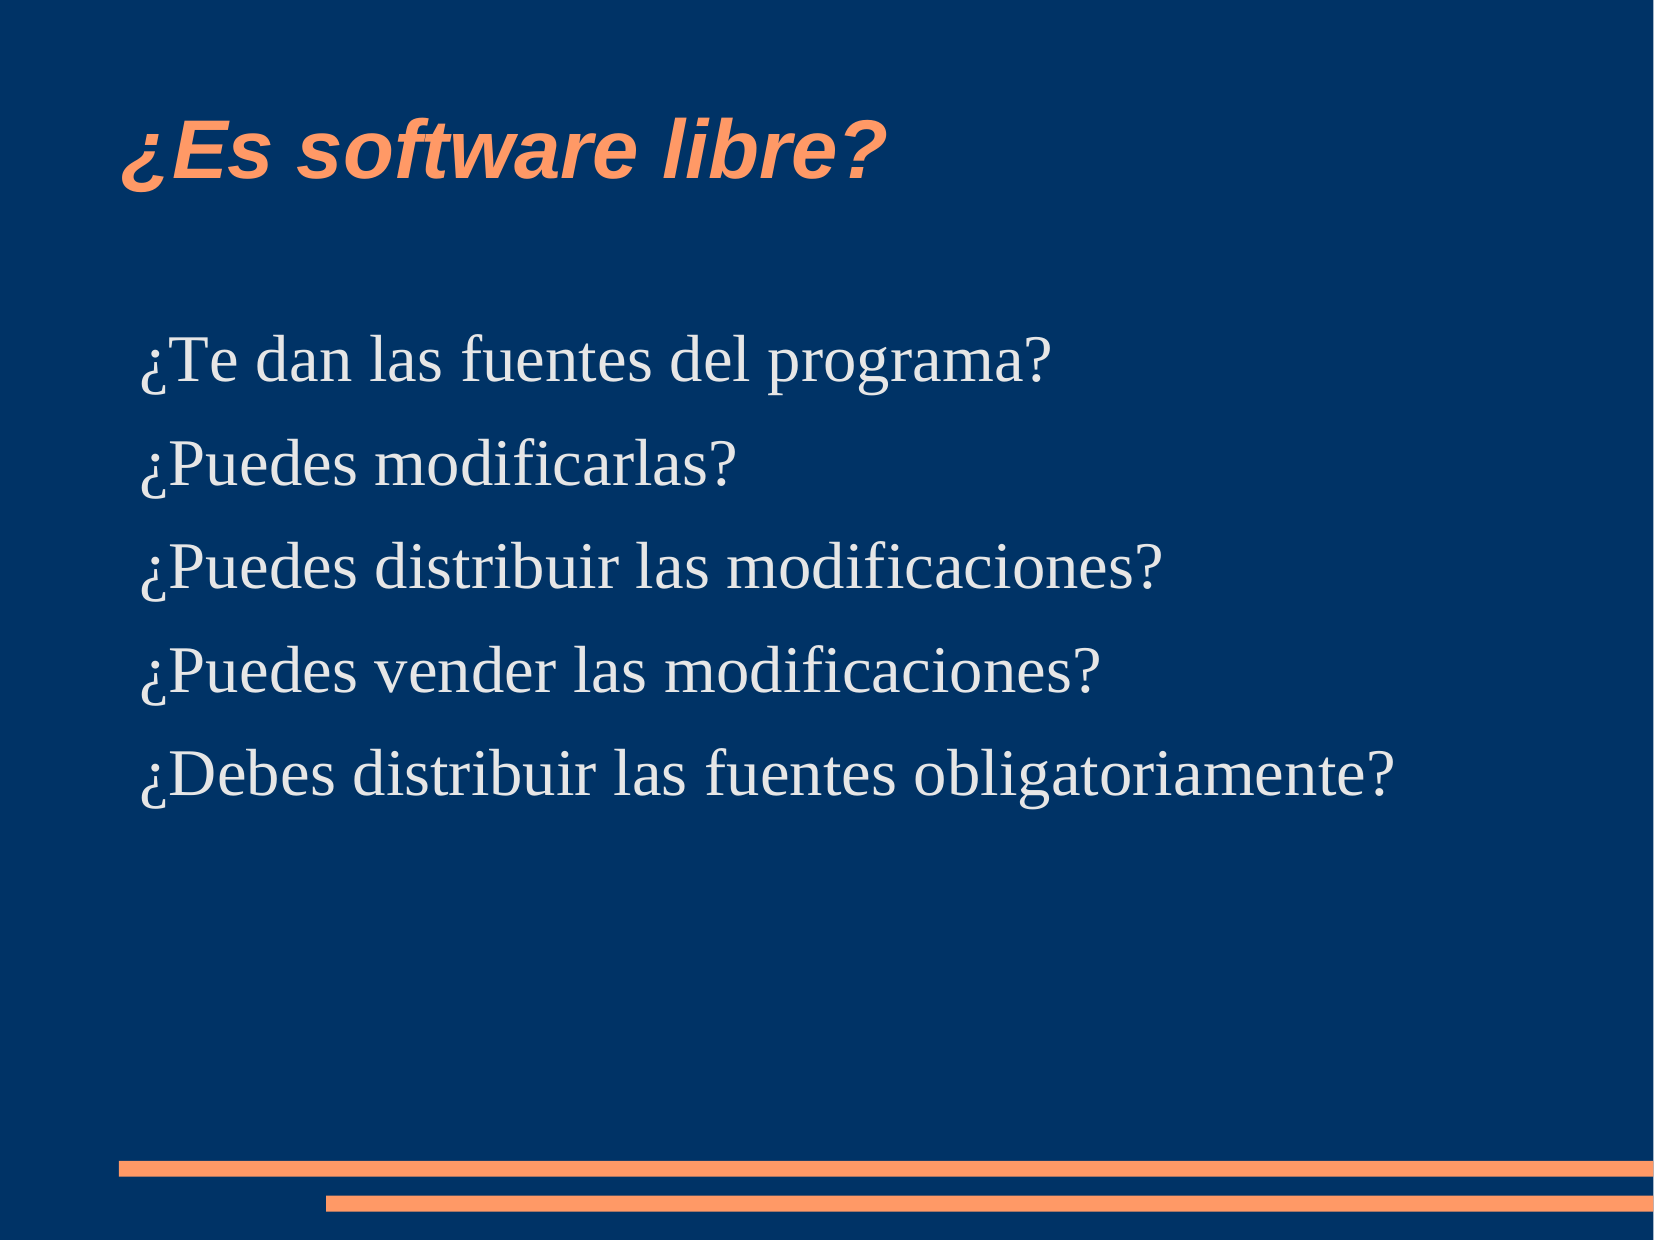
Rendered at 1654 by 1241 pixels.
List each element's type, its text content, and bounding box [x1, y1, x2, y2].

title ¿Es software libre? [121, 53, 1534, 246]
list ¿Te dan las fuentes del programa? ¿Puedes modificarlas? ¿Puedes distribuir las modificaciones? ¿Puedes vender las modificaciones? ¿Debes distribuir las fuentes obligatoriamente? [121, 322, 1561, 1118]
